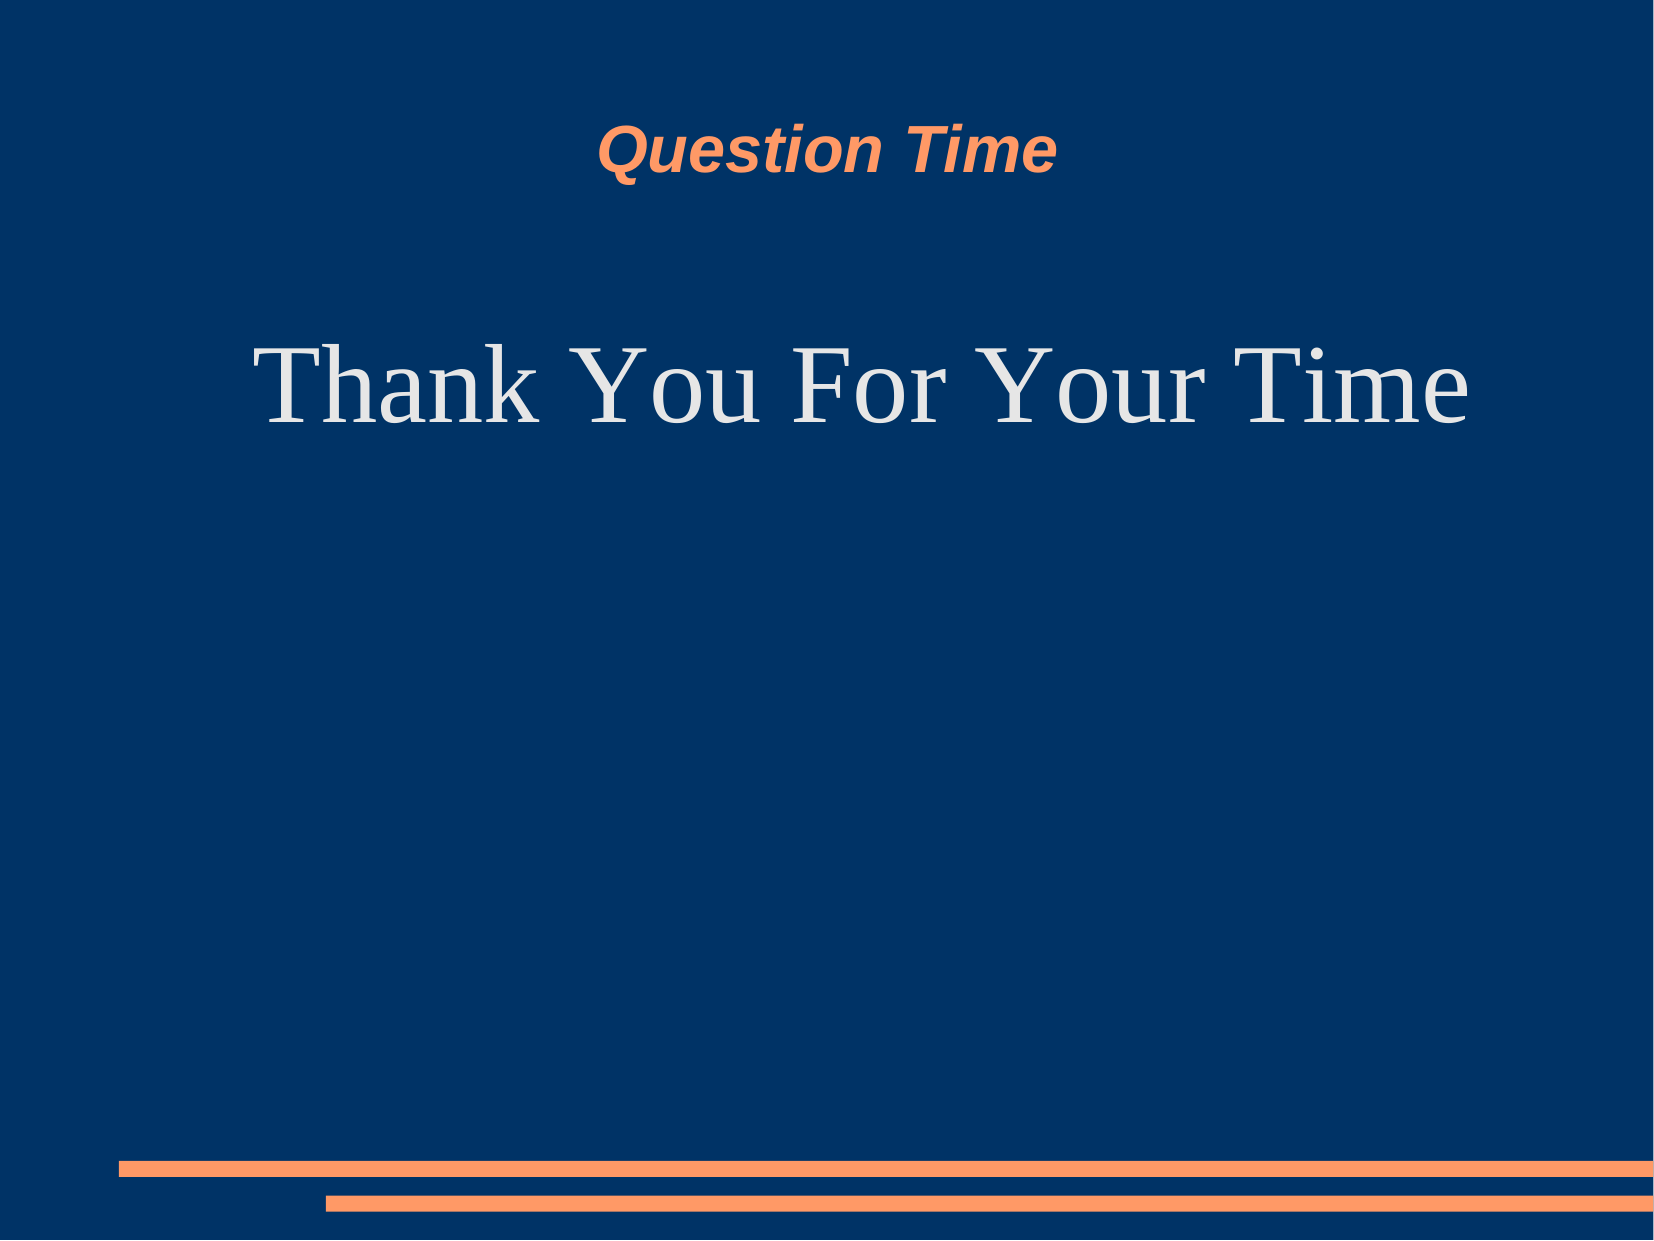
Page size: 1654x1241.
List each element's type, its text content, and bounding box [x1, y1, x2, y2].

list Thank You For Your Time [121, 322, 1561, 1132]
title Question Time [121, 46, 1534, 254]
